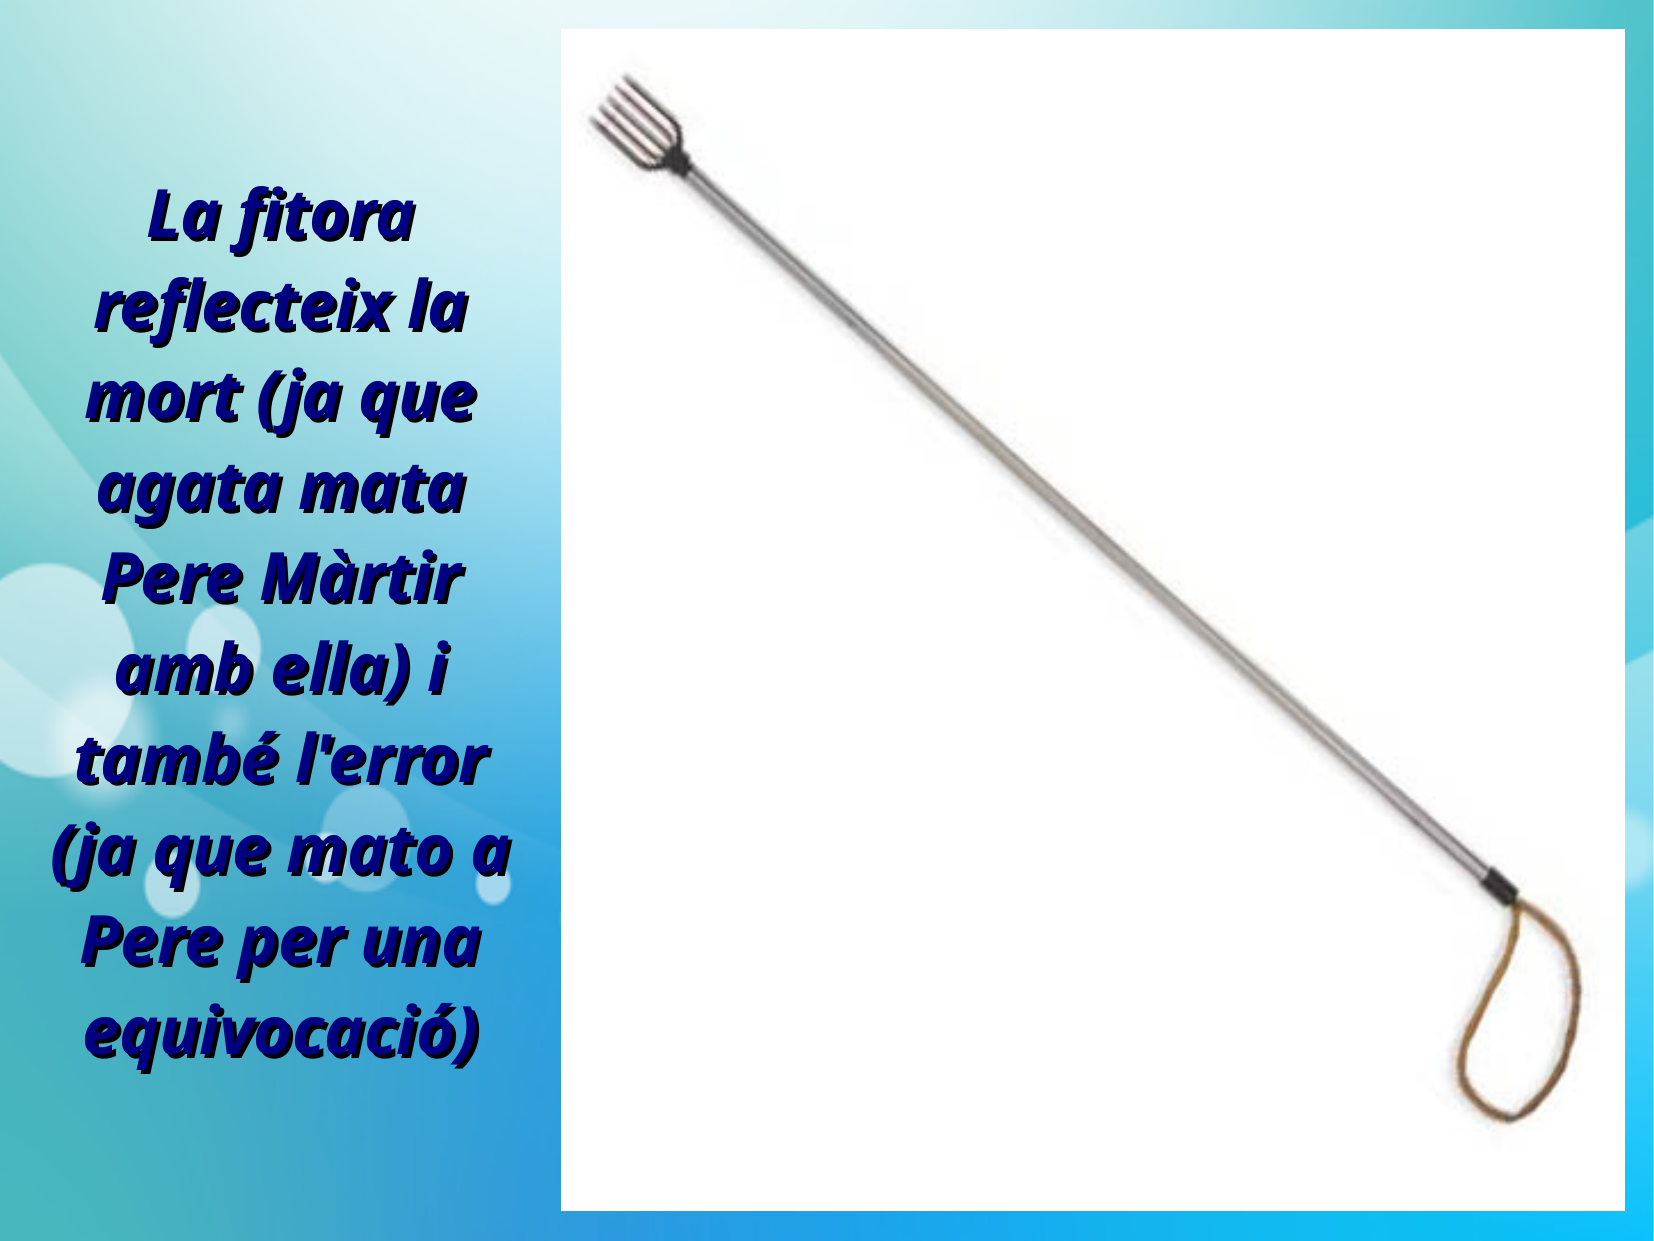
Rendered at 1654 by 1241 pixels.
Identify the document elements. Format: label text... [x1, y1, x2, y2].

picture [0, 0, 1654, 1241]
title La fitora reflecteix la mort (ja que agata mata Pere Màrtir amb ella) i també l'error (ja que mato a Pere per una equivocació) [29, 29, 532, 1211]
